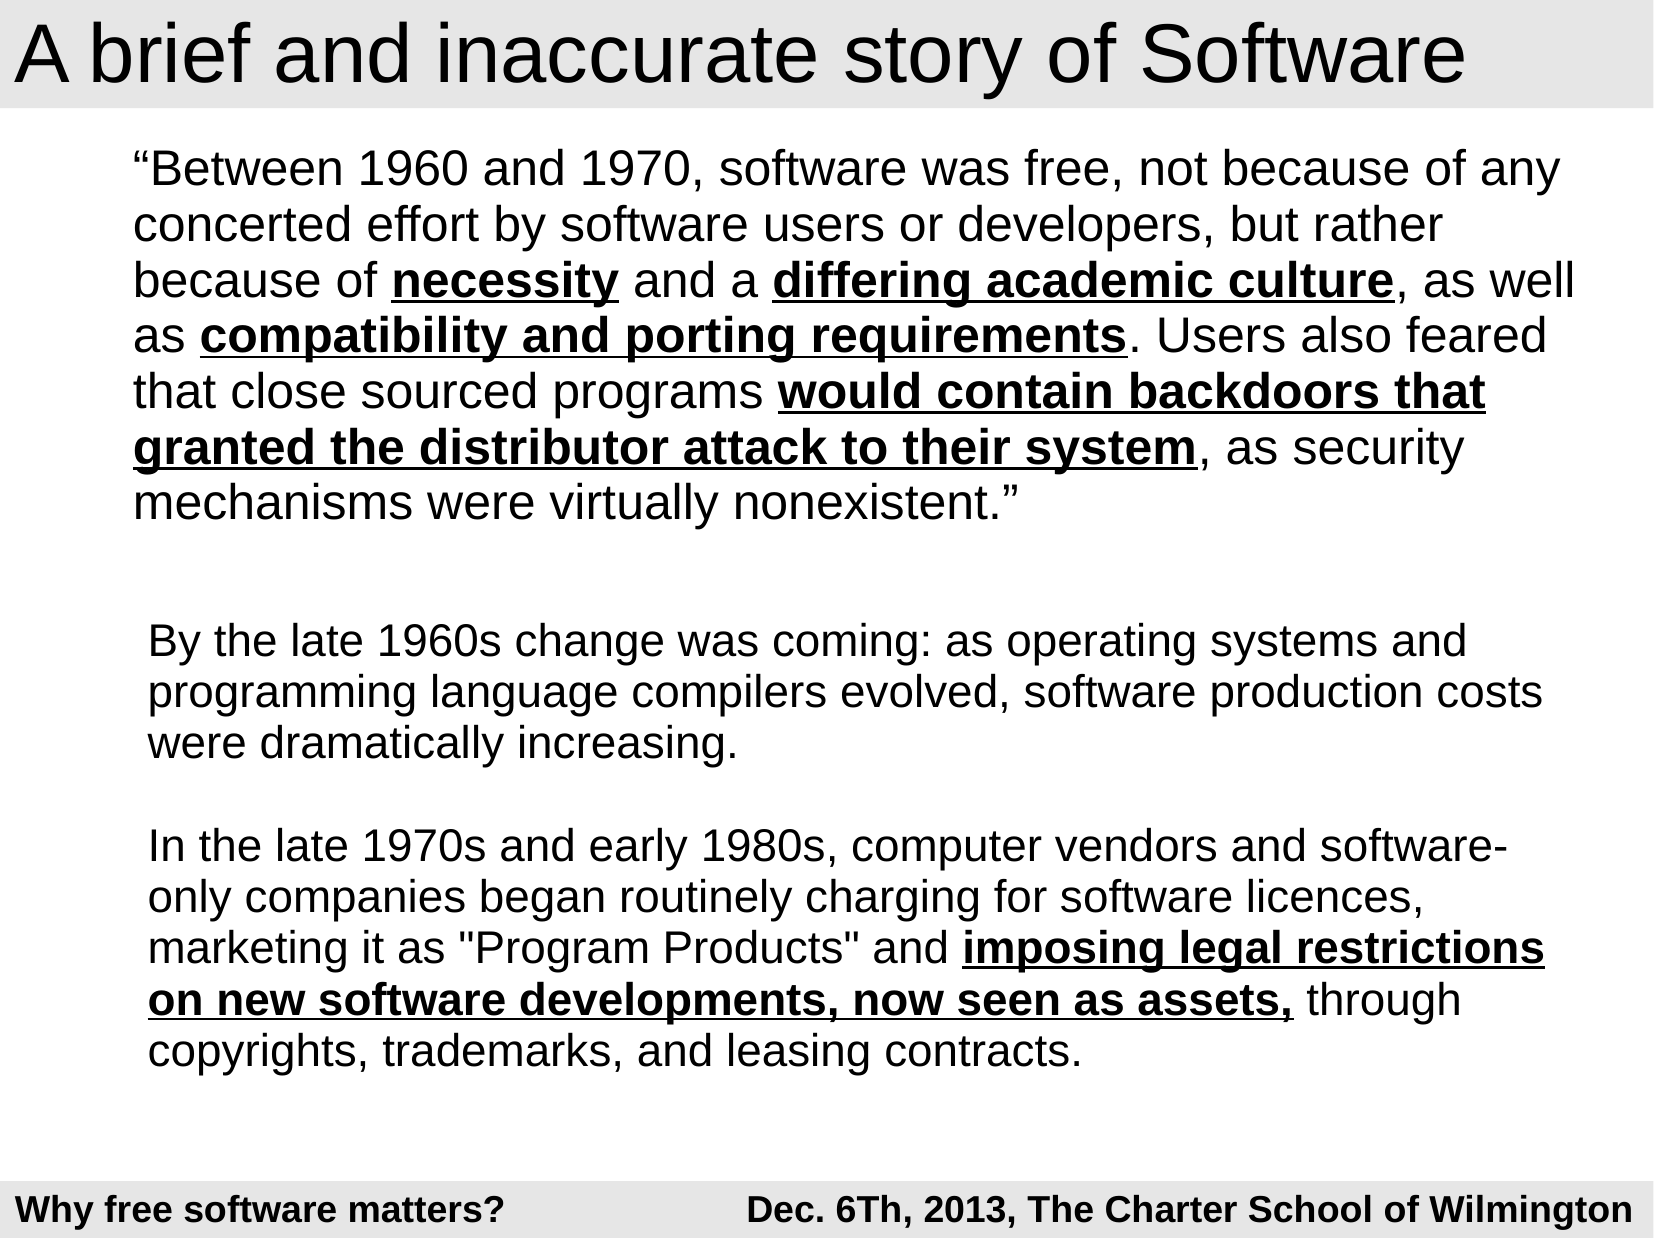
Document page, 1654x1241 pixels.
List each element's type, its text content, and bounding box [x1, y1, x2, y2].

text_box By the late 1960s change was coming: as operating systems and programming language compilers evolved, software production costs were dramatically increasing. In the late 1970s and early 1980s, computer vendors and software-only companies began routinely charging for software licences, marketing it as "Program Products" and imposing legal restrictions on new software developments, now seen as assets, through copyrights, trademarks, and leasing contracts. [129, 604, 1571, 1087]
text_box Why free software matters? Dec. 6Th, 2013, The Charter School of Wilmington [0, 1181, 1654, 1238]
text_box A brief and inaccurate story of Software [0, 0, 1654, 109]
text_box “Between 1960 and 1970, software was free, not because of any concerted effort by software users or developers, but rather because of necessity and a differing academic culture, as well as compatibility and porting requirements. Users also feared that close sourced programs would contain backdoors that granted the distributor attack to their system, as security mechanisms were virtually nonexistent.” [115, 129, 1607, 662]
